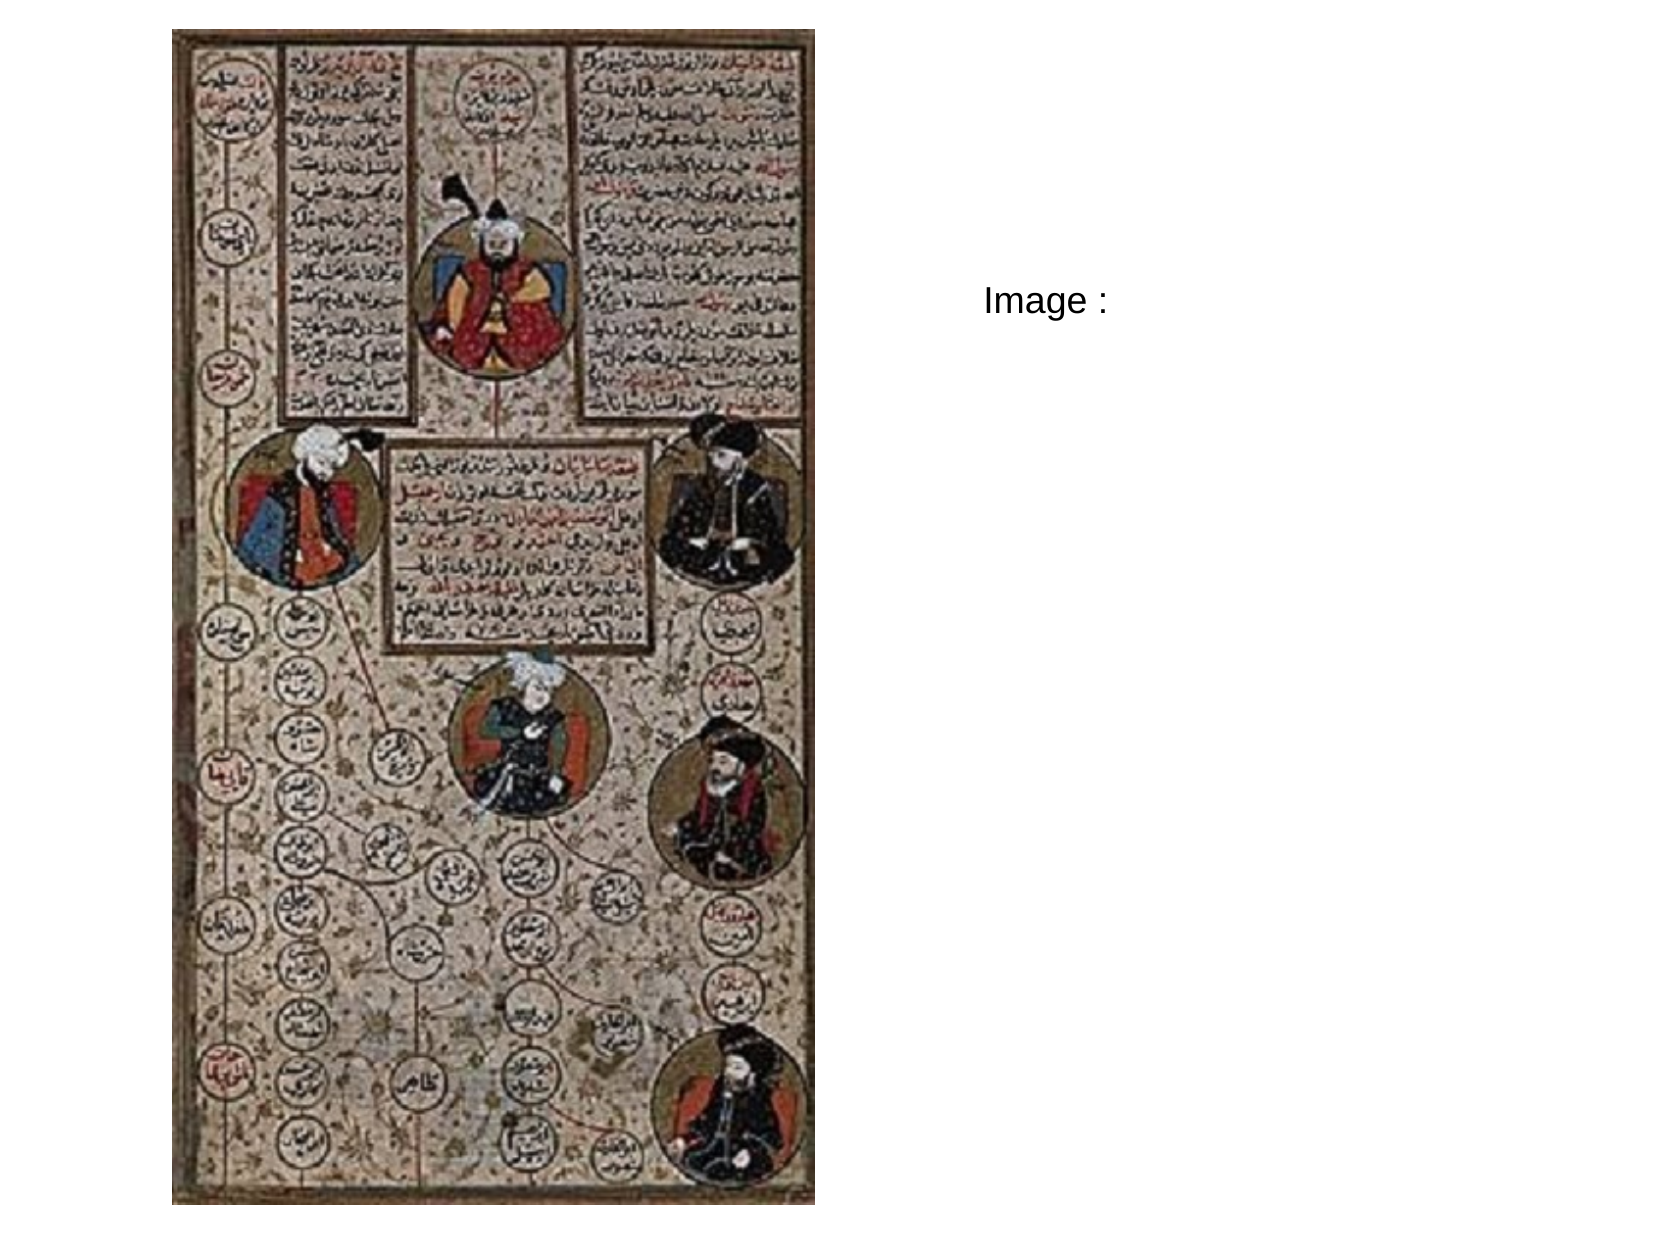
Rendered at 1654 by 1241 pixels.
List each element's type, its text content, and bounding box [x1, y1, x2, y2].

picture [172, 29, 815, 1205]
text_box Image : [968, 271, 1501, 1085]
